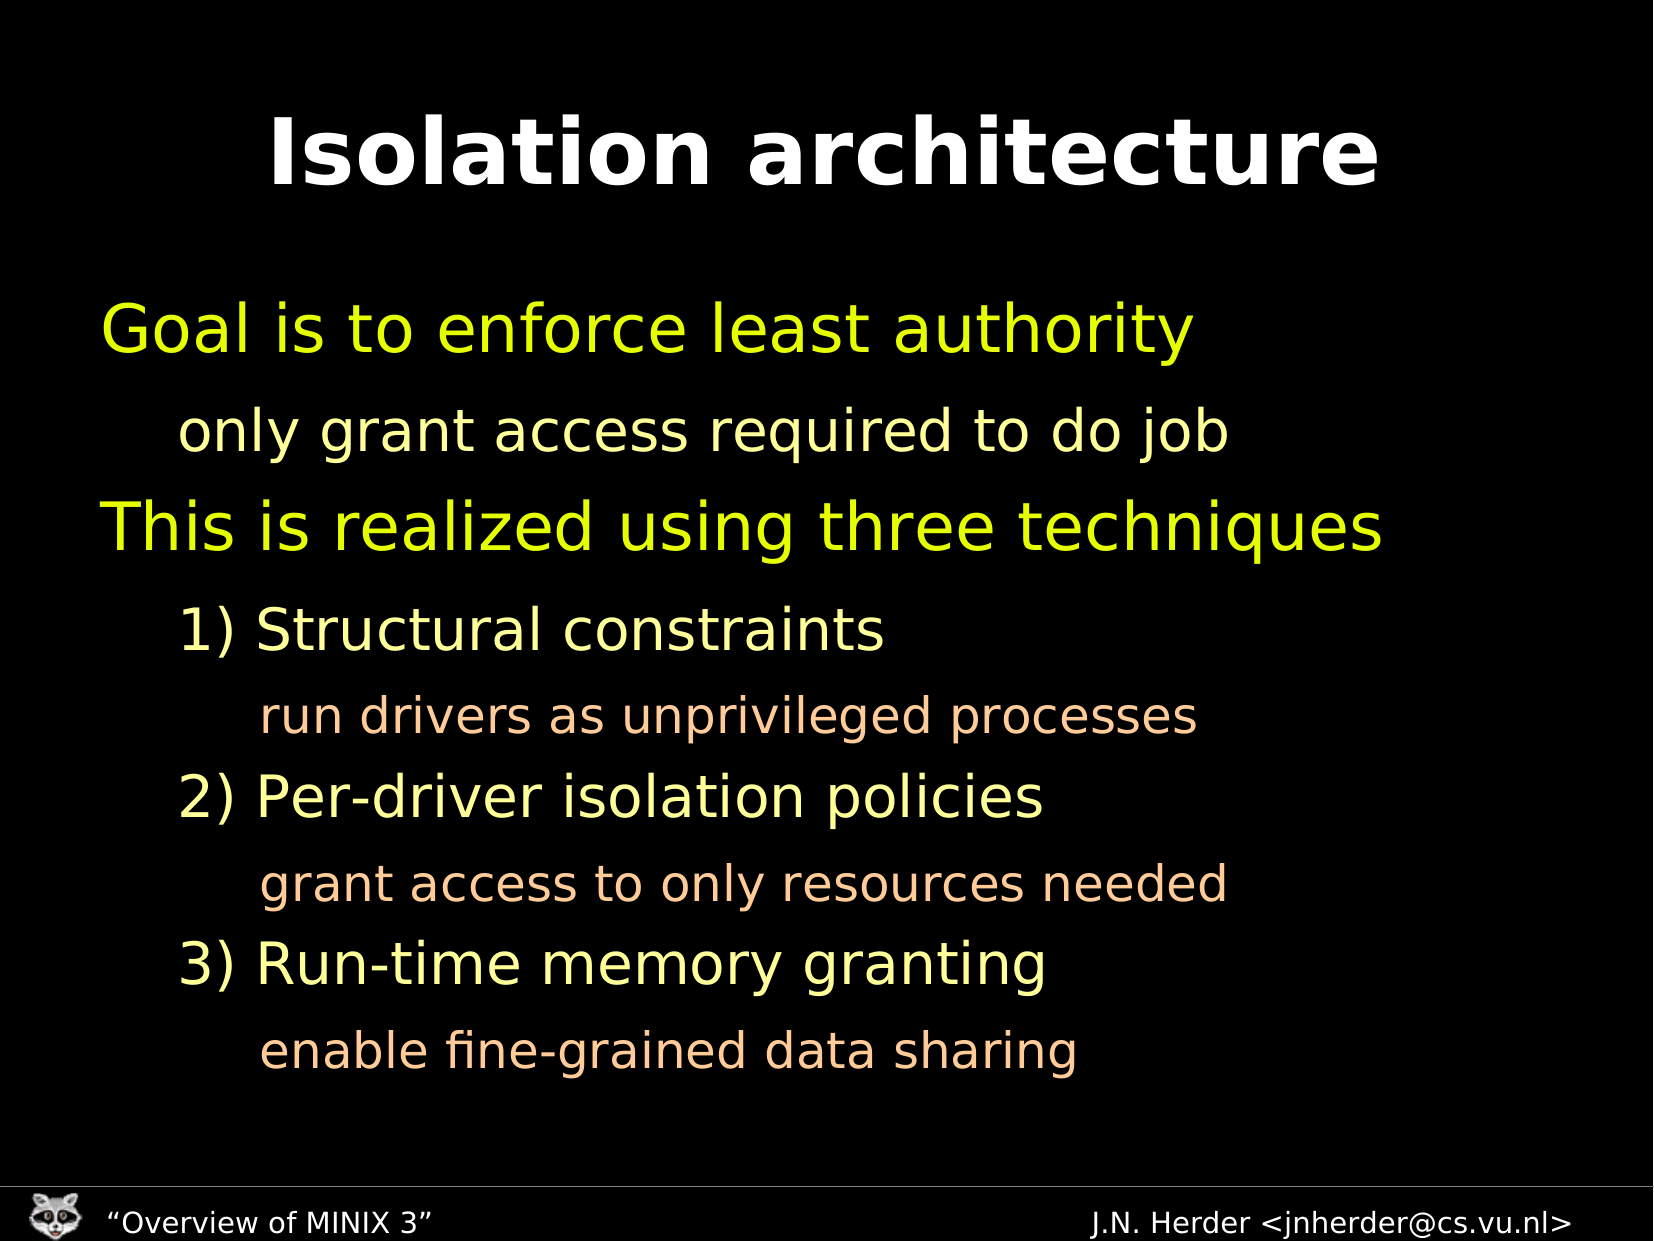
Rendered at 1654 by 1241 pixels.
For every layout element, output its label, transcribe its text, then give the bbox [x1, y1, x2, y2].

list Goal is to enforce least authority only grant access required to do job This is realized using three techniques 1) Structural constraints run drivers as unprivileged processes 2) Per-driver isolation policies grant access to only resources needed 3) Run-time memory granting enable fine-grained data sharing [82, 290, 1571, 1095]
title Isolation architecture [75, 50, 1576, 256]
picture [29, 1193, 83, 1241]
